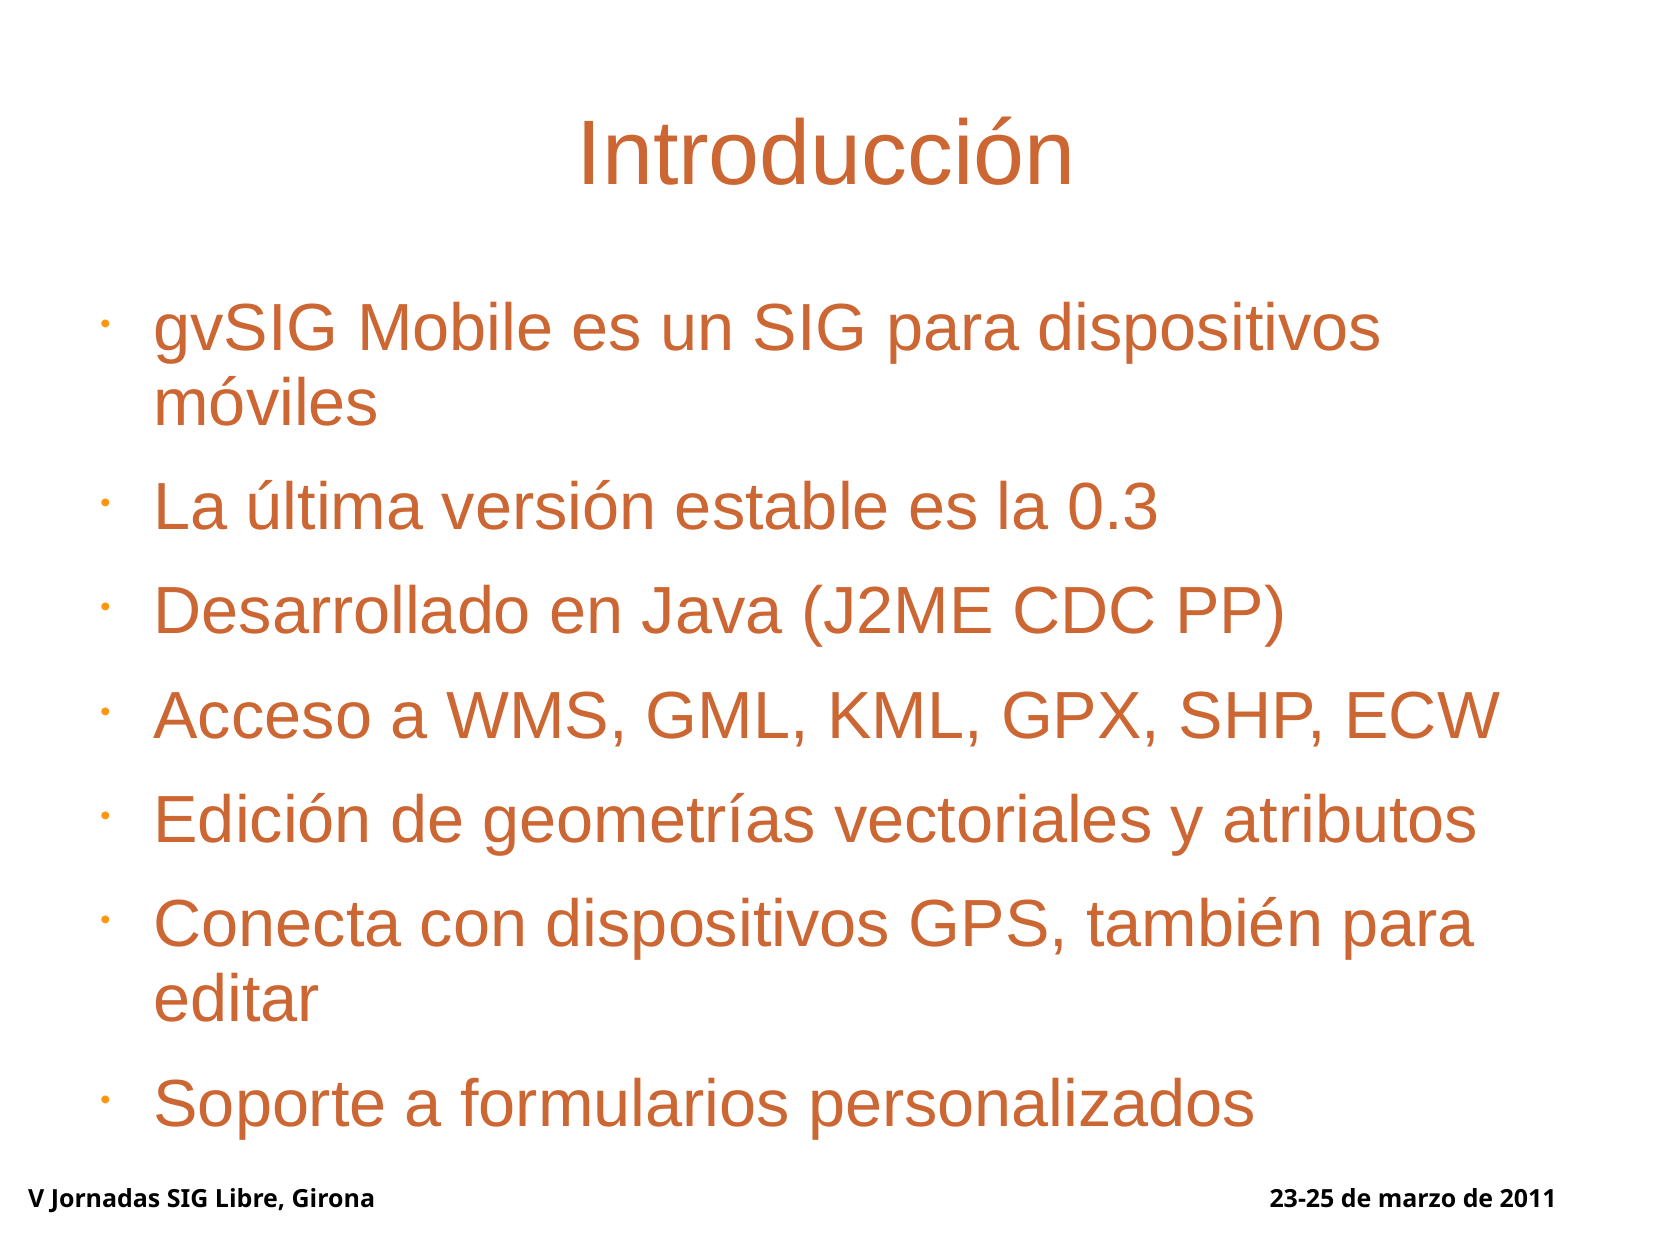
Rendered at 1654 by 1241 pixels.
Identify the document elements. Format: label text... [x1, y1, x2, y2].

list gvSIG Mobile es un SIG para dispositivos móviles La última versión estable es la 0.3 Desarrollado en Java (J2ME CDC PP) Acceso a WMS, GML, KML, GPX, SHP, ECW Edición de geometrías vectoriales y atributos Conecta con dispositivos GPS, también para editar Soporte a formularios personalizados [82, 290, 1571, 1141]
title Introducción [82, 49, 1571, 257]
